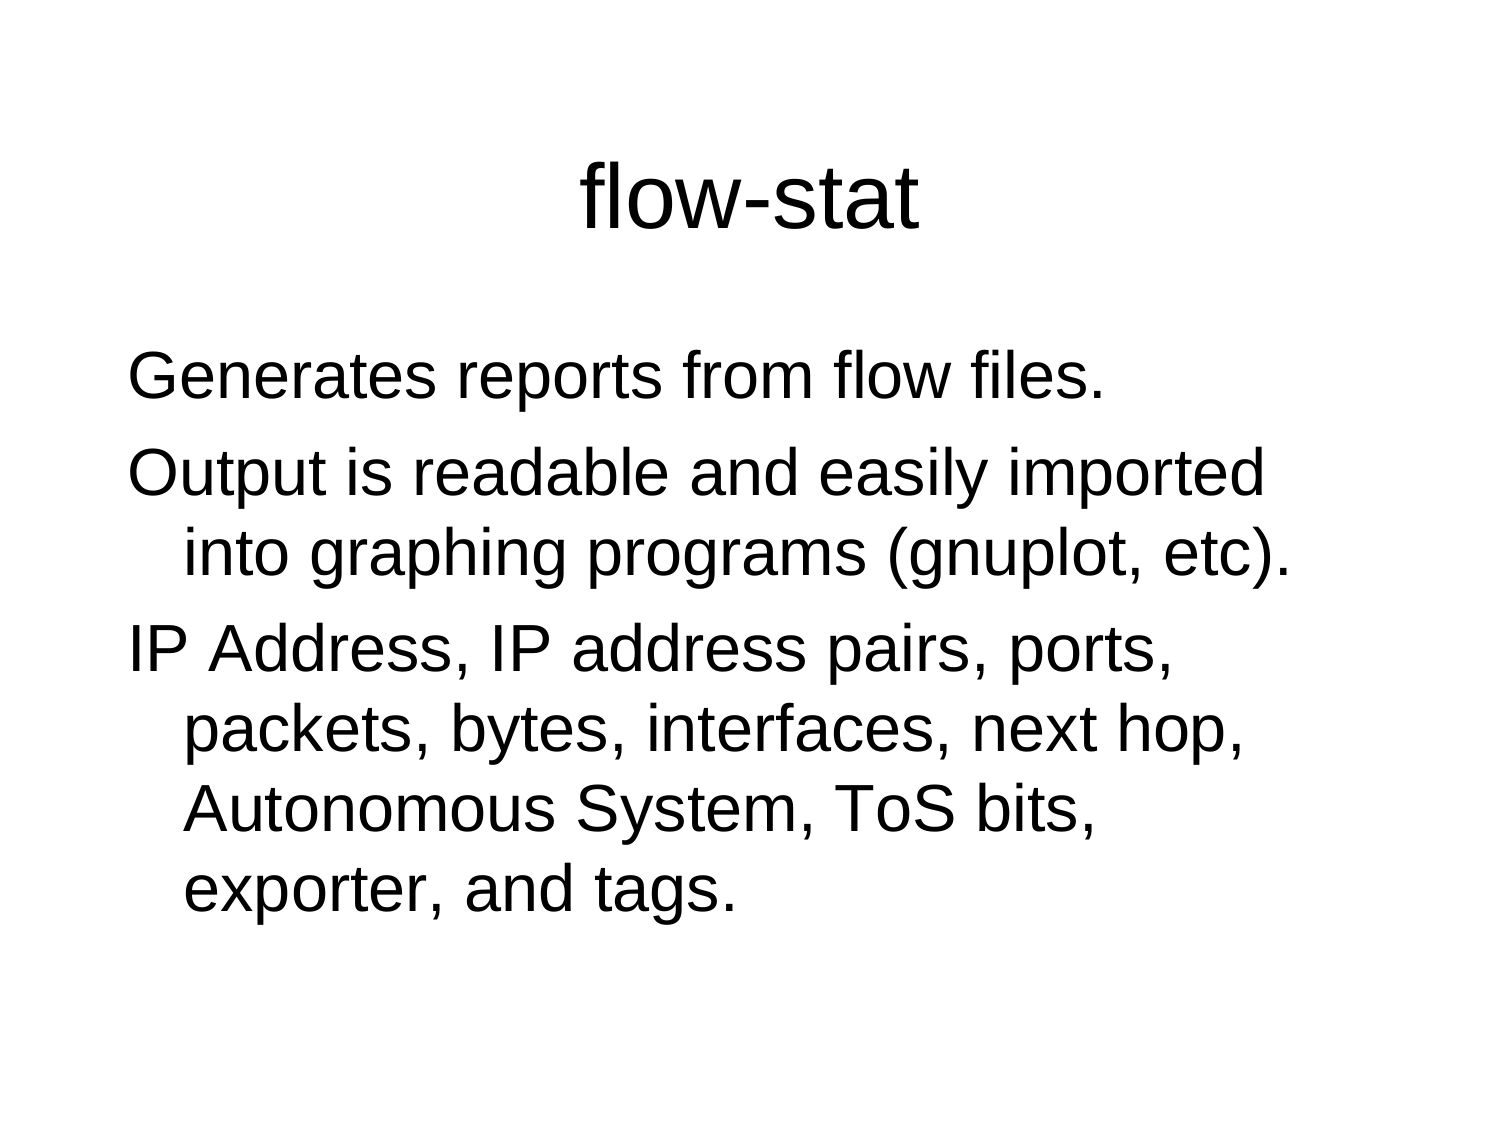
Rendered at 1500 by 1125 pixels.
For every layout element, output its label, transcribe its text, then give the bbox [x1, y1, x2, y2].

list Generates reports from flow files. Output is readable and easily imported into graphing programs (gnuplot, etc). IP Address, IP address pairs, ports, packets, bytes, interfaces, next hop, Autonomous System, ToS bits, exporter, and tags. [112, 324, 1388, 1000]
title flow-stat [112, 99, 1388, 288]
